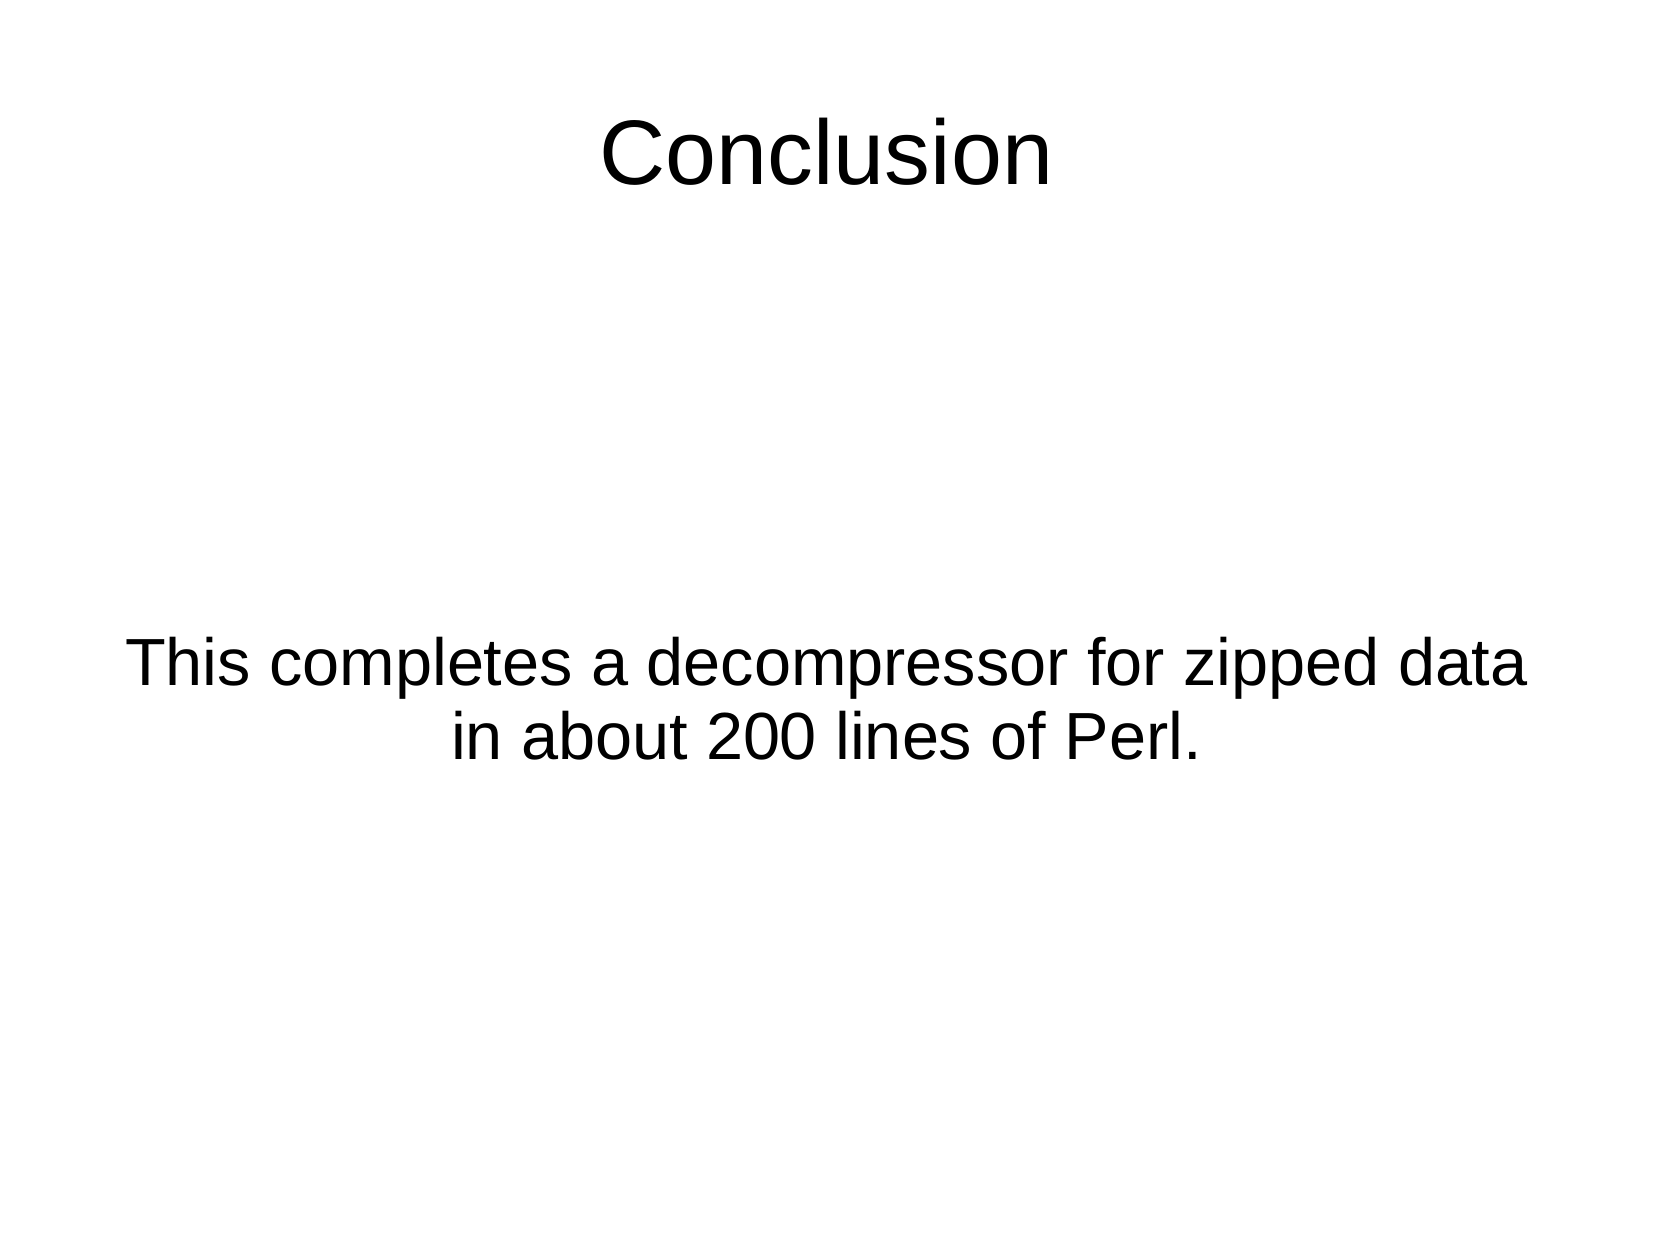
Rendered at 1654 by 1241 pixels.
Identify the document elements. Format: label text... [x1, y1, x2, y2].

subtitle This completes a decompressor for zipped data in about 200 lines of Perl. [82, 290, 1571, 1109]
title Conclusion [82, 49, 1571, 257]
